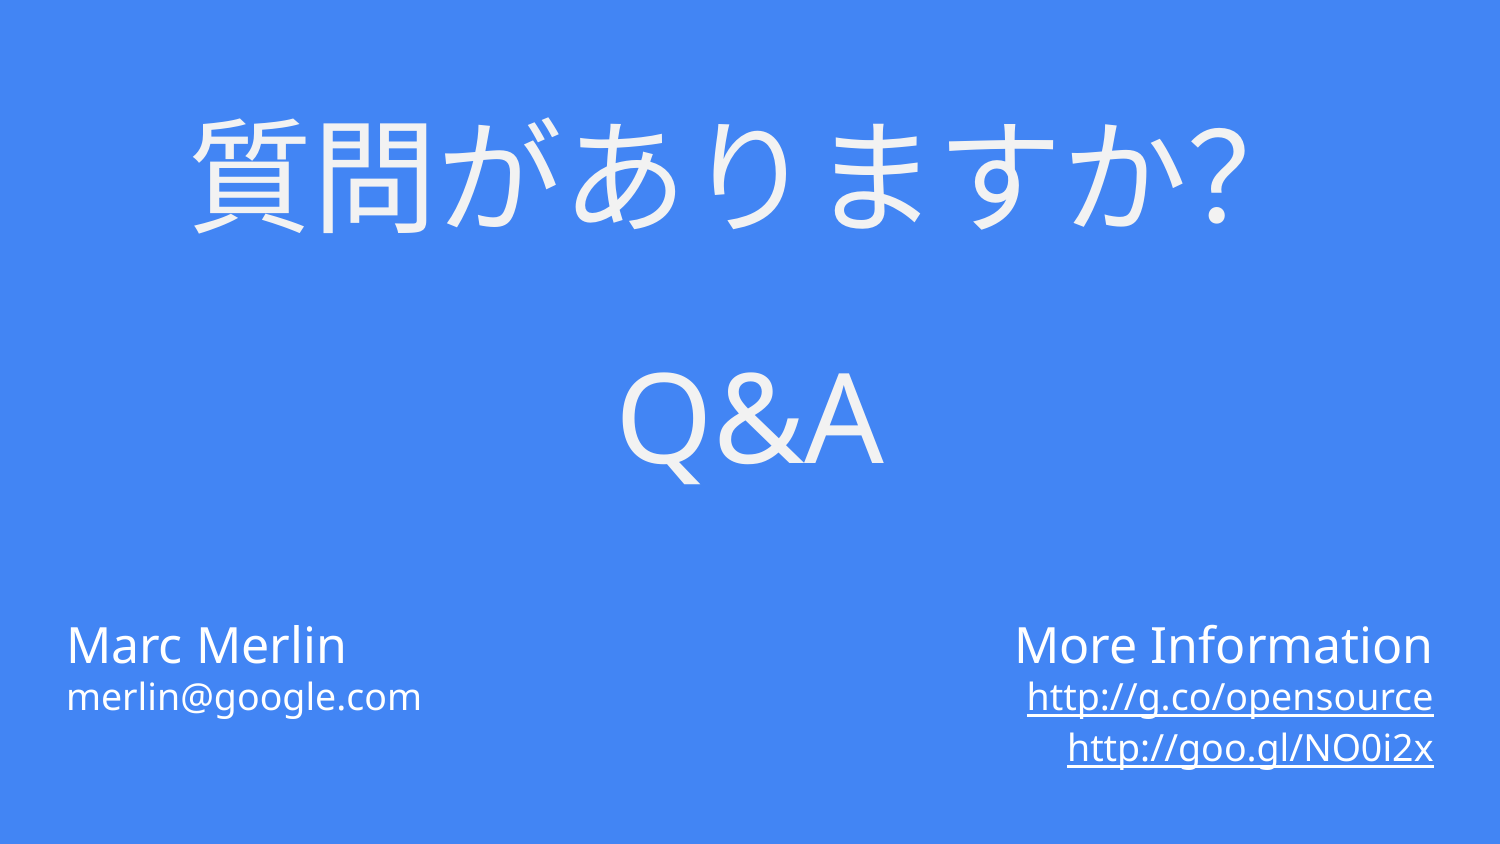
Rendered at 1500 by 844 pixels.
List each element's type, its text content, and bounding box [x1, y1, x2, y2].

subtitle Marc Merlin merlin@google.com [51, 598, 652, 801]
subtitle More Information http://g.co/opensource http://goo.gl/NO0i2x [936, 598, 1449, 801]
text_box Q&A [0, 308, 1500, 489]
text_box 質問がありますか？ [0, 68, 1500, 250]
